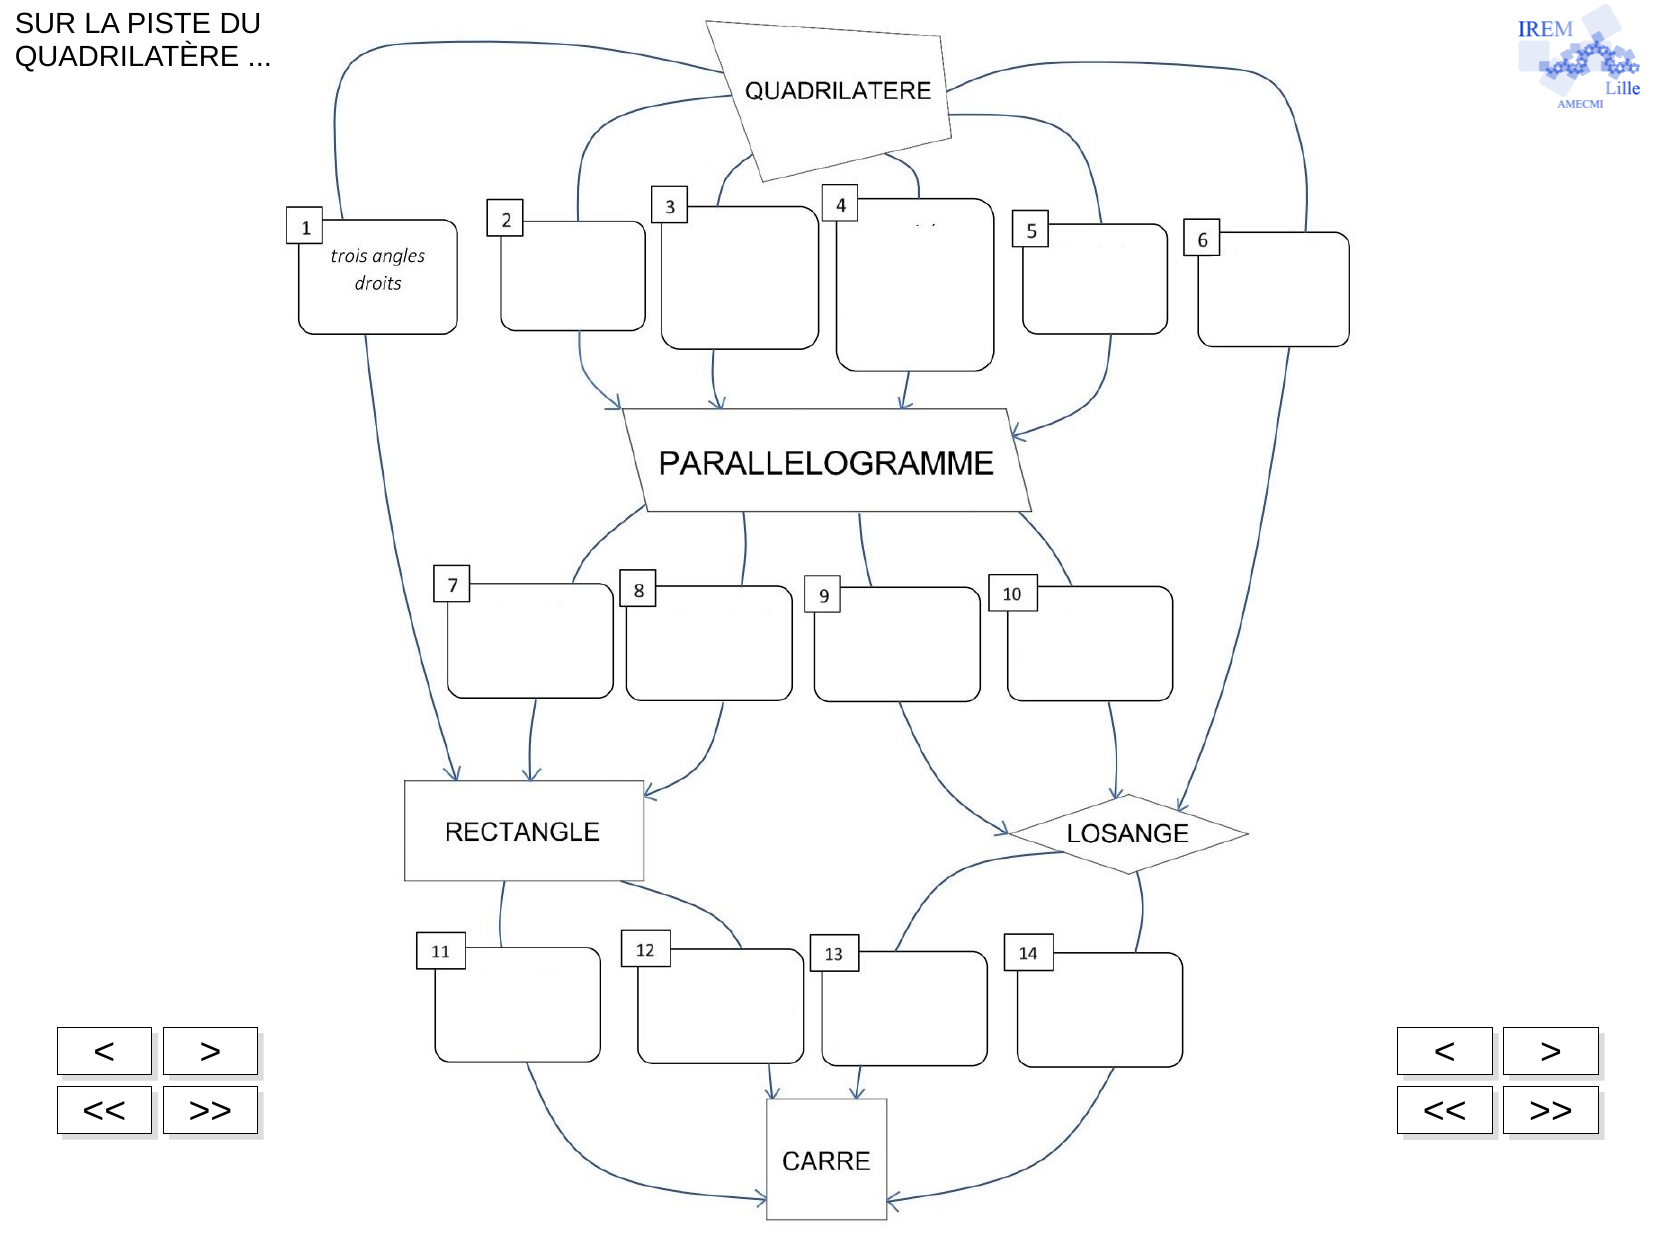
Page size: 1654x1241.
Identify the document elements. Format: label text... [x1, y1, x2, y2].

text_box < [1397, 1027, 1493, 1075]
text_box << [57, 1086, 152, 1134]
text_box > [1503, 1027, 1599, 1075]
text_box < [57, 1027, 152, 1075]
text_box >> [163, 1086, 258, 1134]
text_box << [1397, 1086, 1493, 1134]
picture [269, 0, 1384, 1241]
text_box >> [1503, 1086, 1599, 1134]
text_box > [163, 1027, 258, 1075]
picture [1503, 0, 1654, 112]
text_box SUR LA PISTE DU QUADRILATÈRE ... [0, 0, 302, 88]
